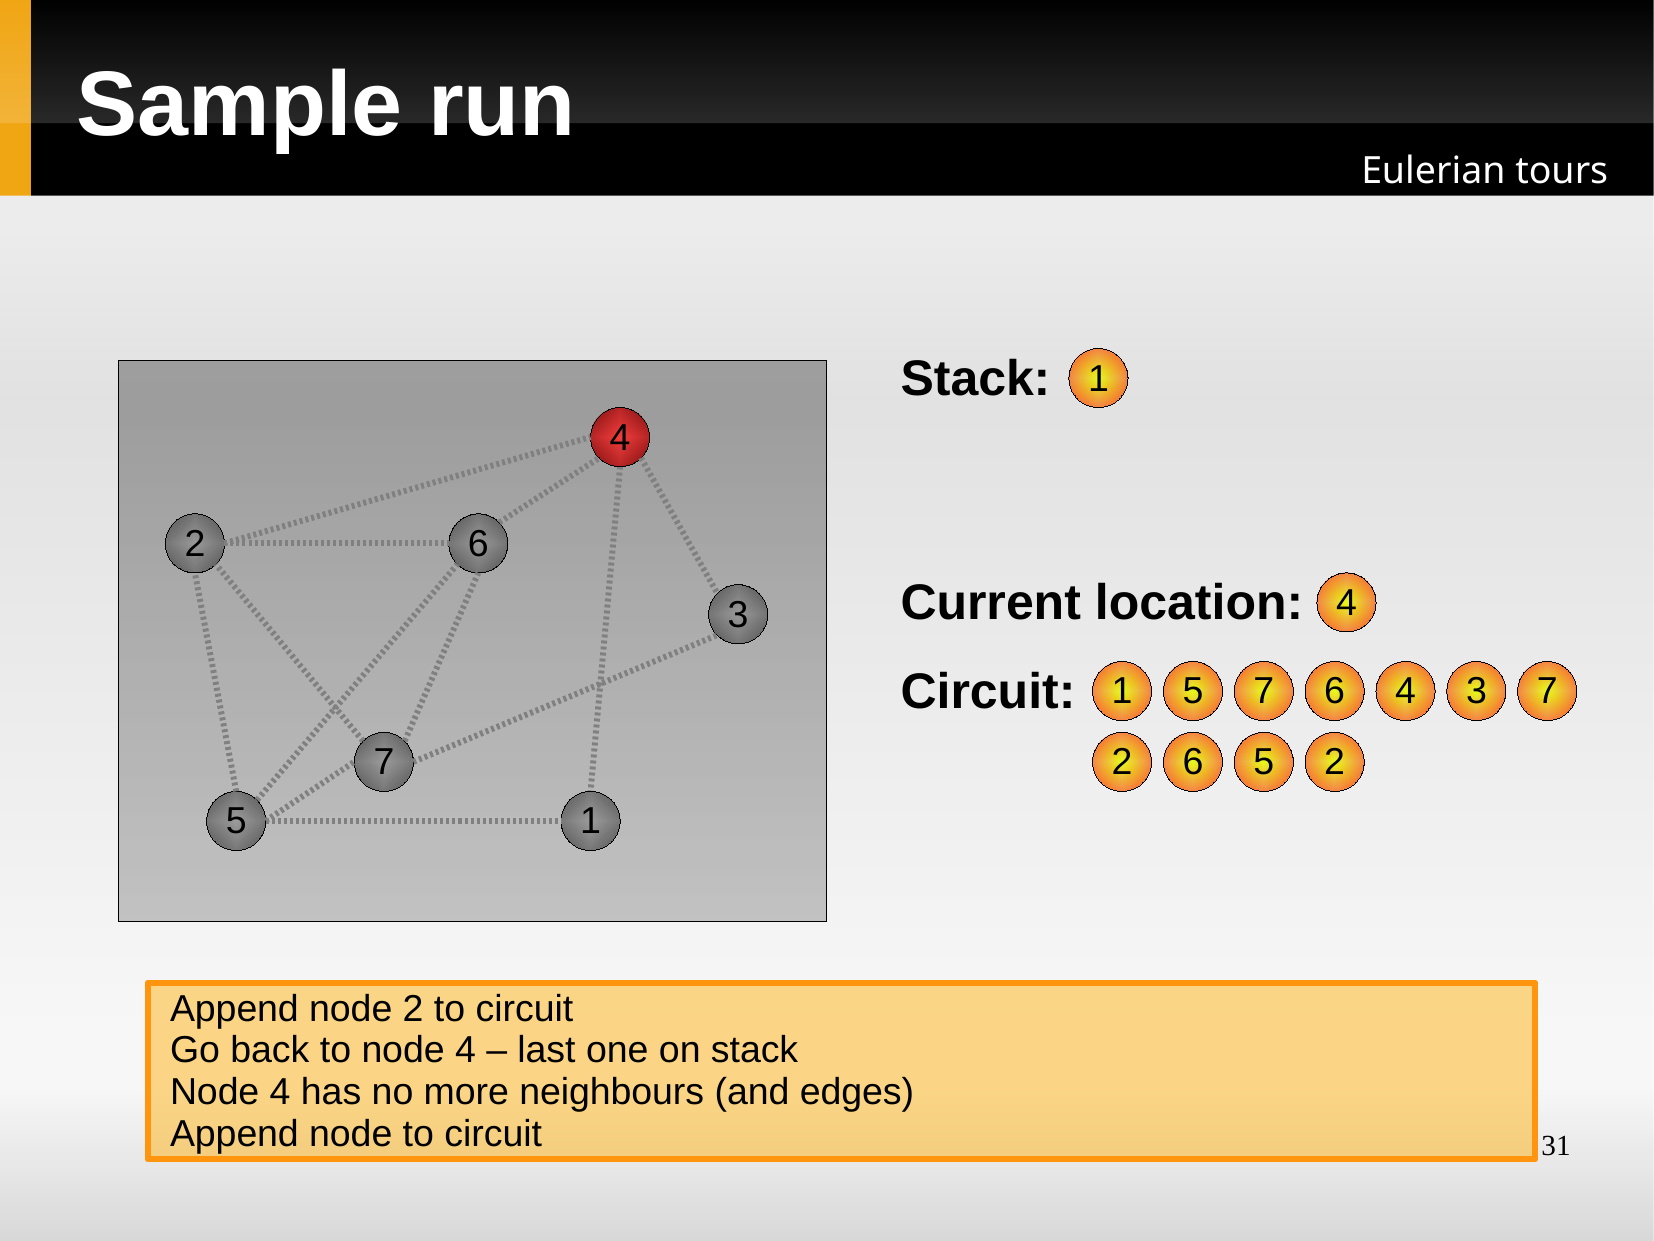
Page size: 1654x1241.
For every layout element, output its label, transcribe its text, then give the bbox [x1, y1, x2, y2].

text_box 3 [1446, 661, 1506, 721]
text_box Append node 2 to circuit Go back to node 4 – last one on stack Node 4 has no more neighbours (and edges) Append node to circuit [147, 982, 1536, 1160]
text_box 5 [1234, 732, 1294, 792]
text_box 5 [1163, 661, 1223, 721]
text_box 4 [590, 407, 650, 467]
text_box 6 [448, 513, 508, 573]
text_box Circuit: [885, 655, 1093, 727]
text_box 2 [1305, 732, 1365, 792]
text_box 5 [206, 791, 266, 851]
picture [0, 0, 1654, 1241]
text_box 2 [165, 513, 225, 573]
text_box Current location: [885, 567, 1359, 638]
text_box 1 [1068, 348, 1129, 408]
text_box 7 [354, 732, 414, 792]
text_box Stack: [885, 342, 1123, 414]
text_box 6 [1305, 661, 1365, 721]
text_box 7 [1517, 661, 1577, 721]
text_box 4 [1316, 572, 1377, 632]
text_box 3 [708, 584, 768, 644]
text_box 1 [1092, 661, 1152, 721]
text_box [118, 360, 827, 922]
title Sample run [76, 0, 1565, 208]
text_box 2 [1092, 732, 1152, 792]
text_box 6 [1163, 732, 1223, 792]
text_box 7 [1234, 661, 1294, 721]
text_box 4 [1375, 661, 1436, 721]
text_box 1 [561, 791, 621, 851]
